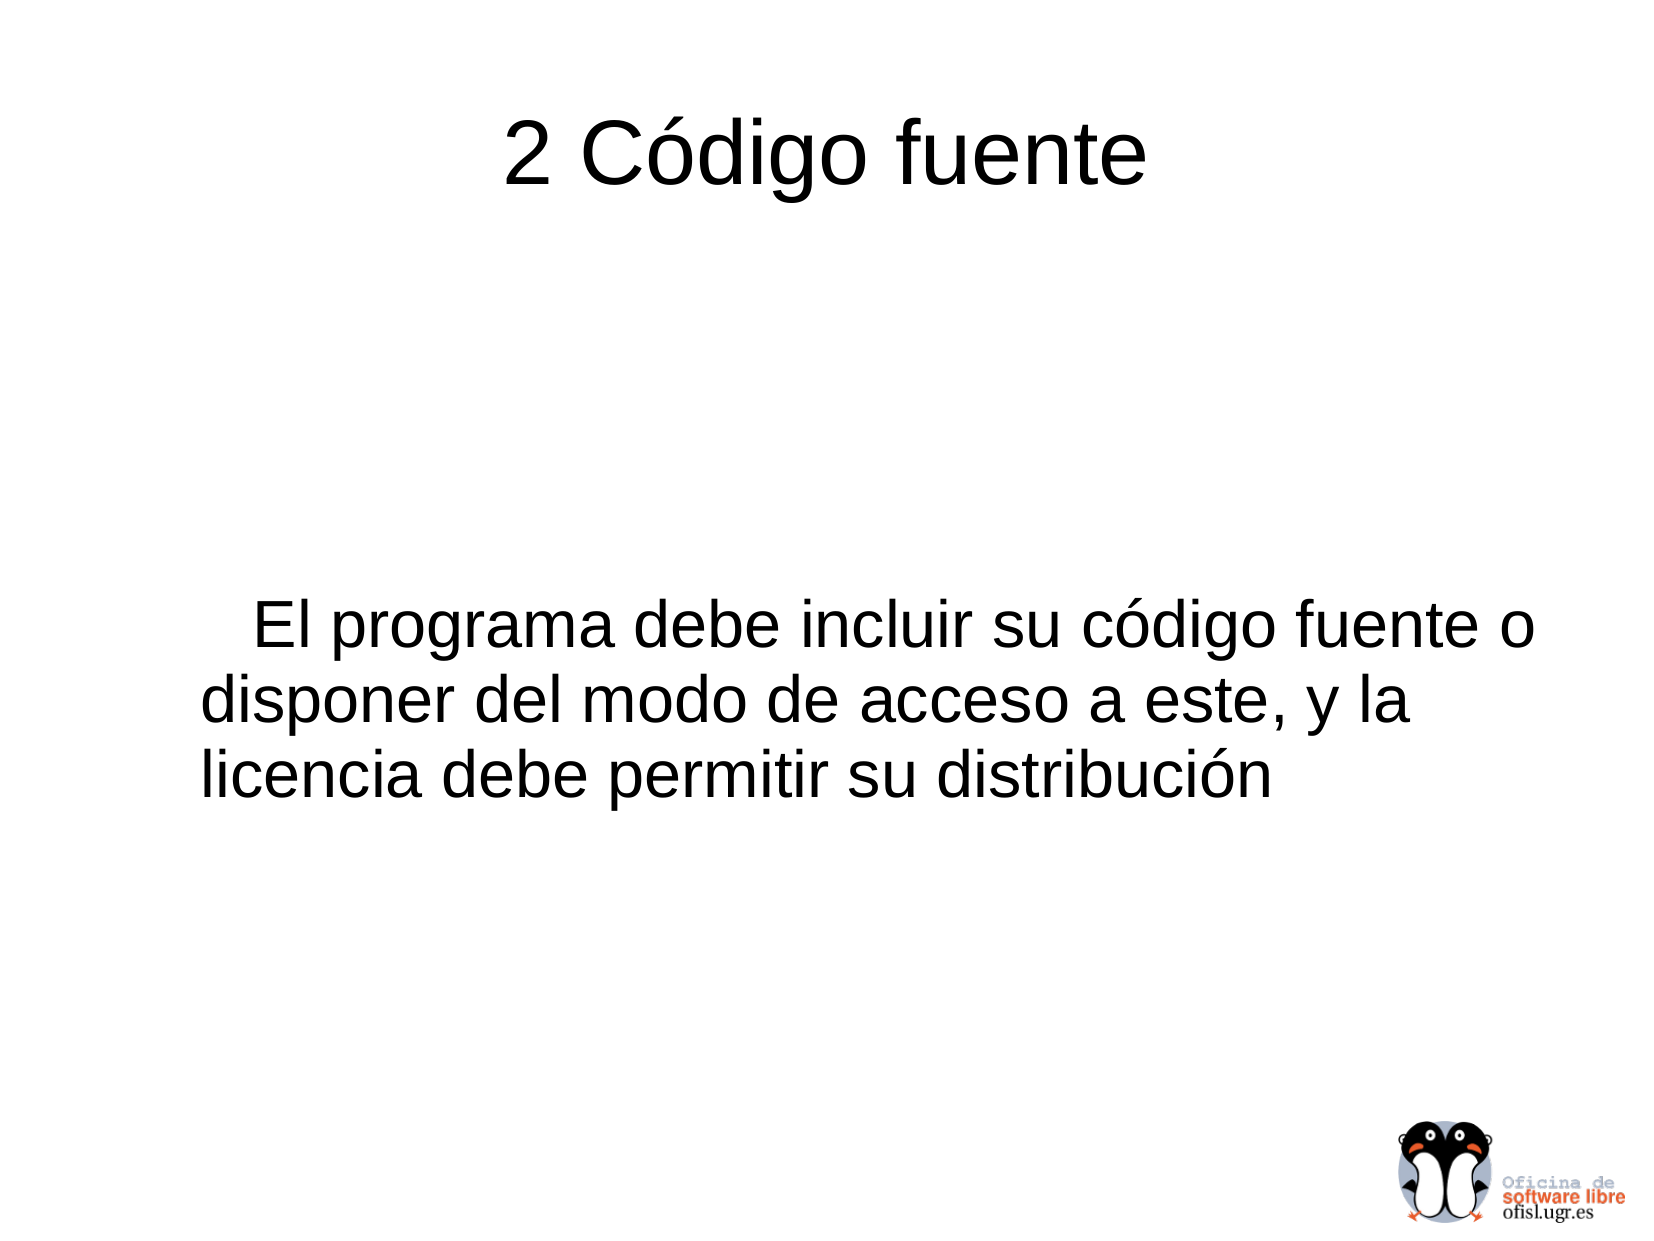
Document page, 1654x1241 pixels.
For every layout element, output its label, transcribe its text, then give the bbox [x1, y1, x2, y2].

picture [1398, 1121, 1625, 1223]
subtitle El programa debe incluir su código fuente o disponer del modo de acceso a este, y la licencia debe permitir su distribución [82, 297, 1571, 1102]
title 2 Código fuente [82, 56, 1571, 250]
